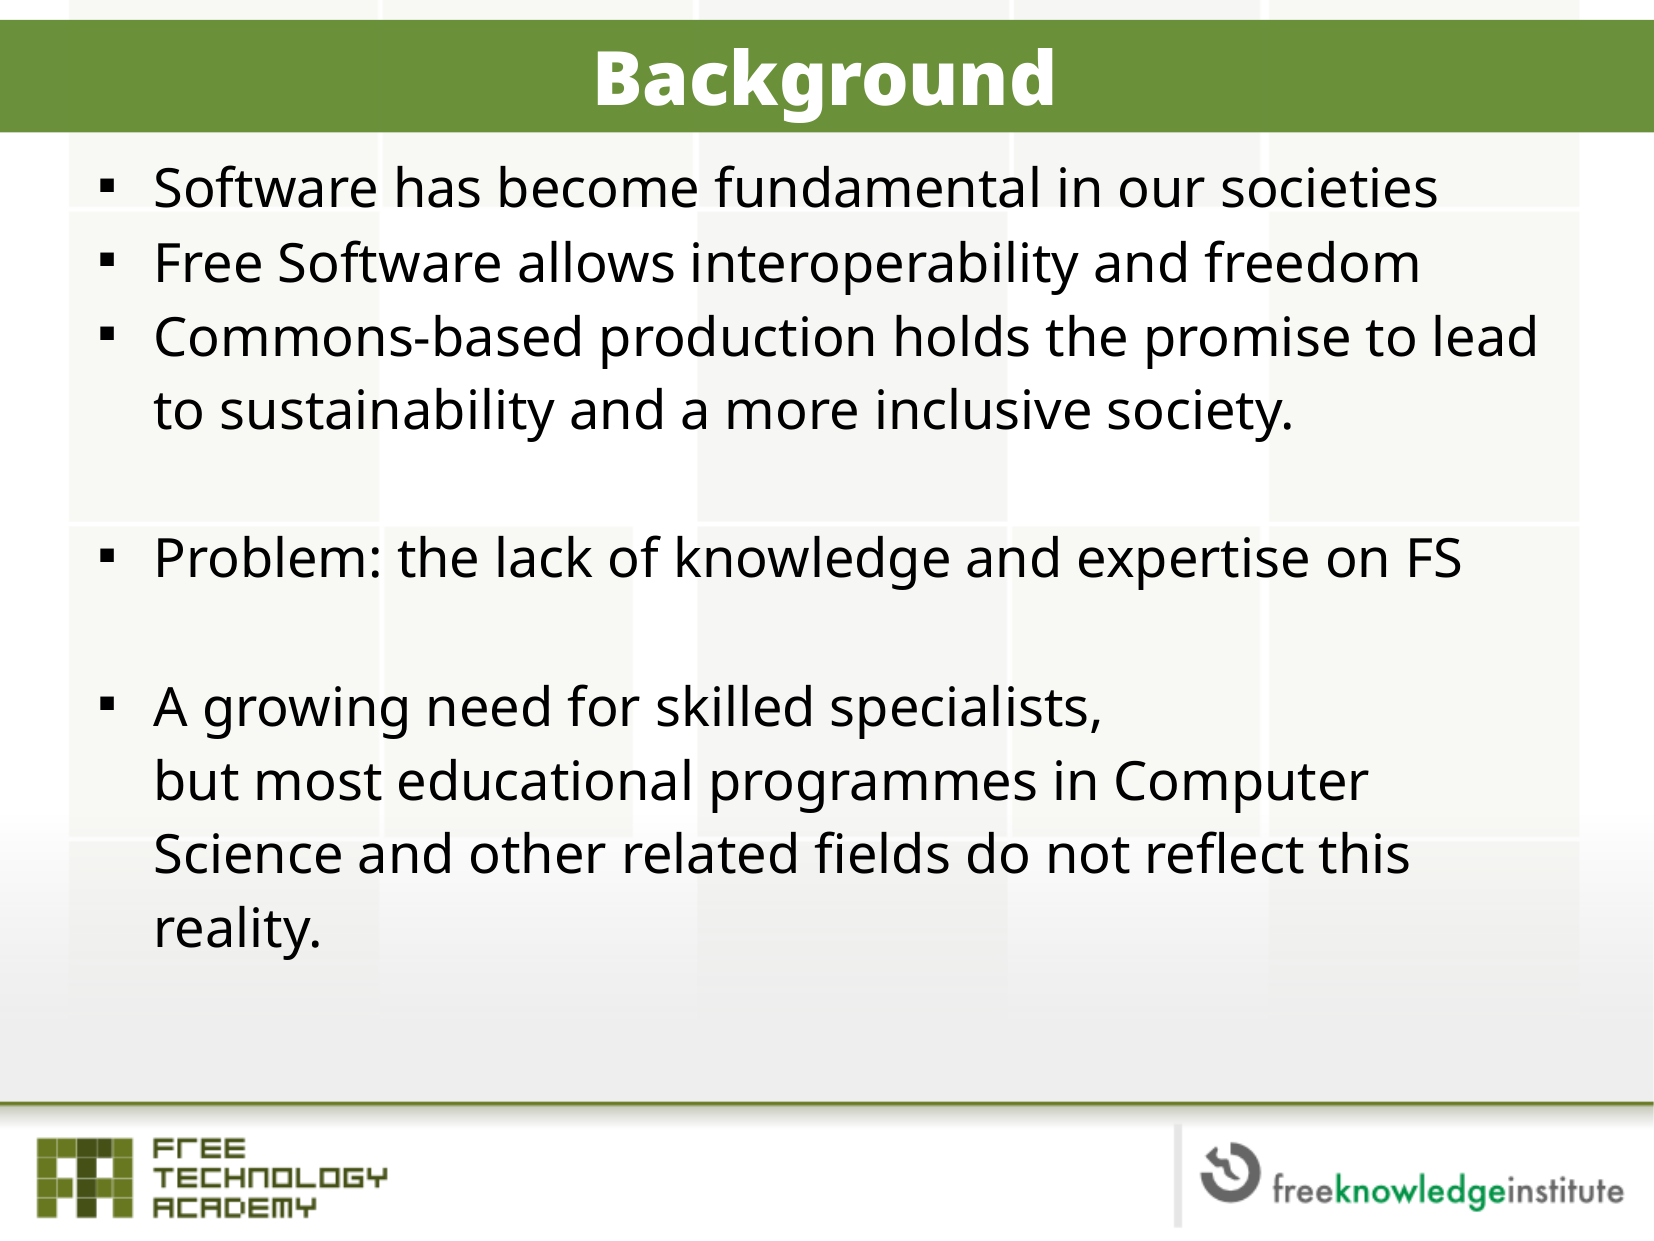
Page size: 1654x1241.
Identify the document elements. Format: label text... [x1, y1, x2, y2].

title Background [37, 32, 1613, 120]
picture [0, 0, 1654, 19]
picture [0, 133, 1654, 1241]
list Software has become fundamental in our societies Free Software allows interoperability and freedom Commons-based production holds the promise to lead to sustainability and a more inclusive society. Problem: the lack of knowledge and expertise on FS A growing need for skilled specialists, but most educational programmes in Computer Science and other related fields do not reflect this reality. [82, 150, 1571, 954]
